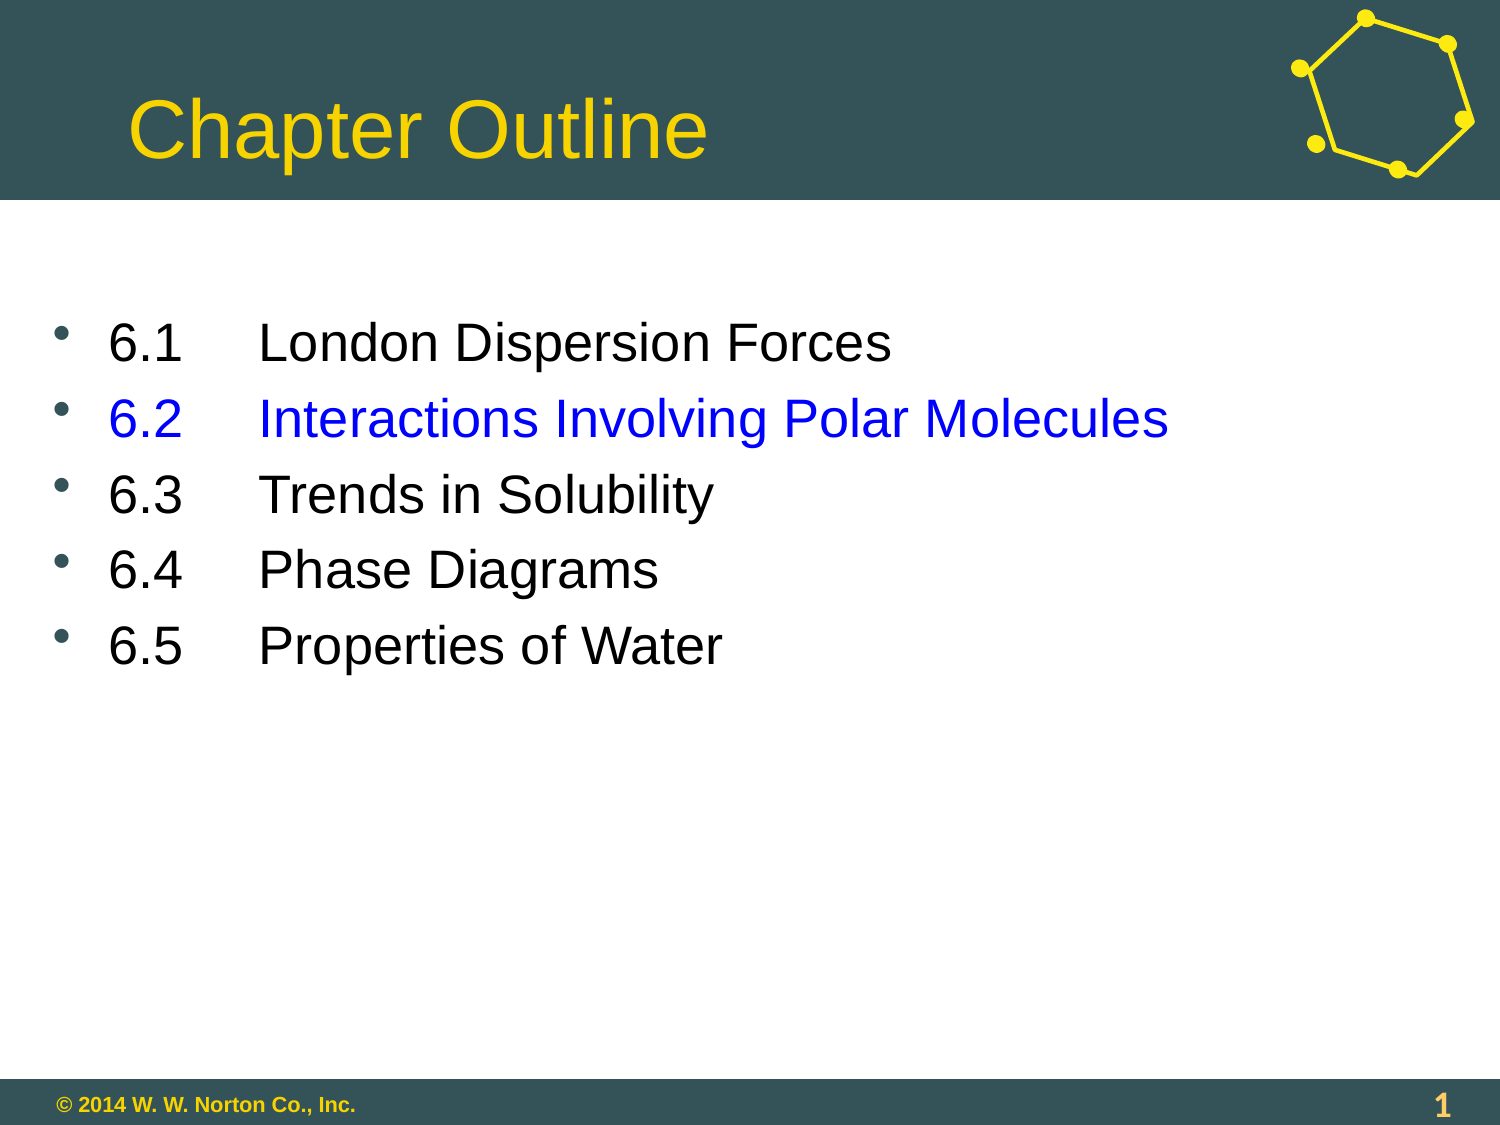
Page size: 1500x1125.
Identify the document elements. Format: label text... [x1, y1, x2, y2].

list 6.1 London Dispersion Forces 6.2 Interactions Involving Polar Molecules 6.3 Trends in Solubility 6.4 Phase Diagrams 6.5 Properties of Water [37, 299, 1375, 975]
slide_number <number> [1417, 1076, 1468, 1125]
title Chapter Outline [112, 50, 1388, 200]
